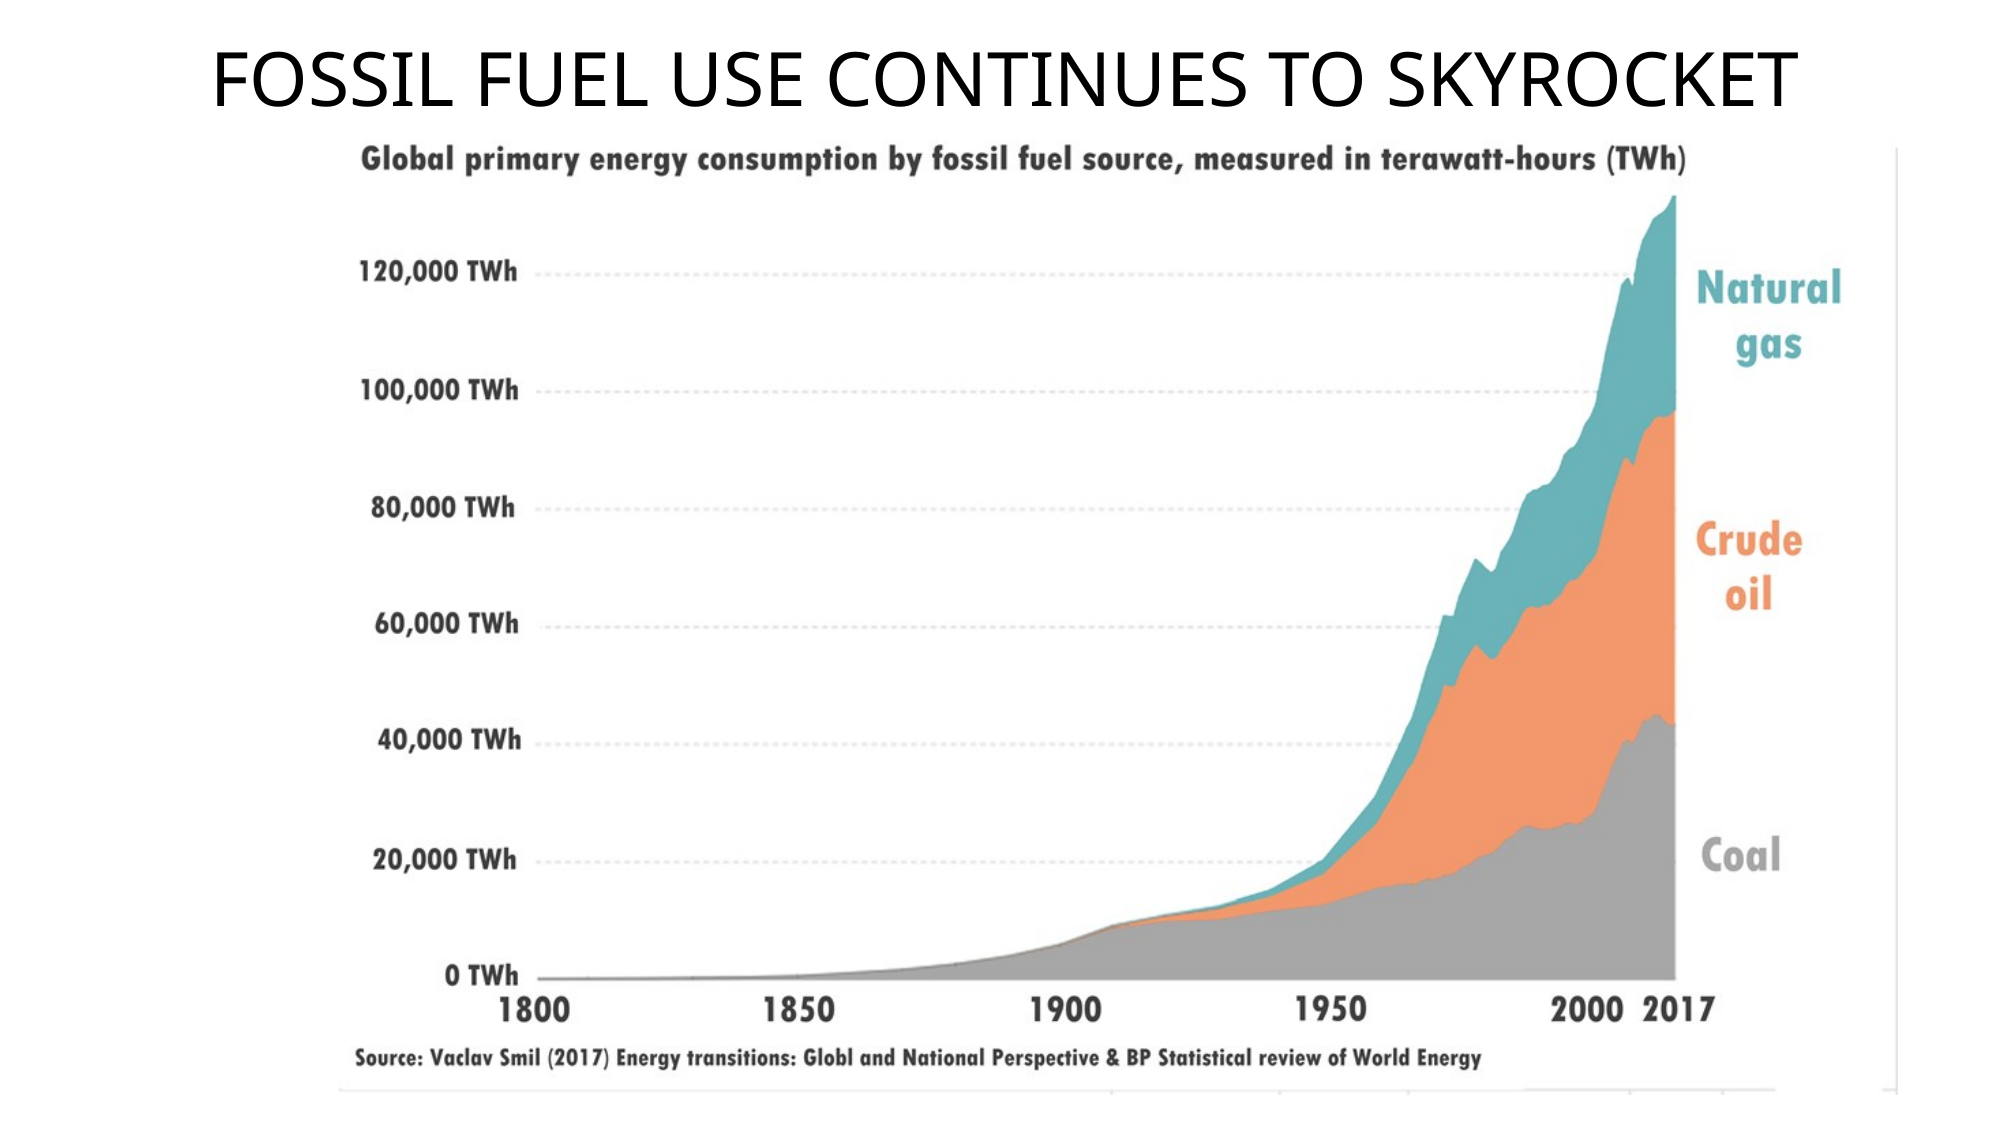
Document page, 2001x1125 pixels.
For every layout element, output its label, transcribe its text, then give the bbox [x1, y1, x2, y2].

text_box FOSSIL FUEL USE CONTINUES TO SKYROCKET [174, 23, 1837, 130]
picture [338, 139, 1898, 1095]
